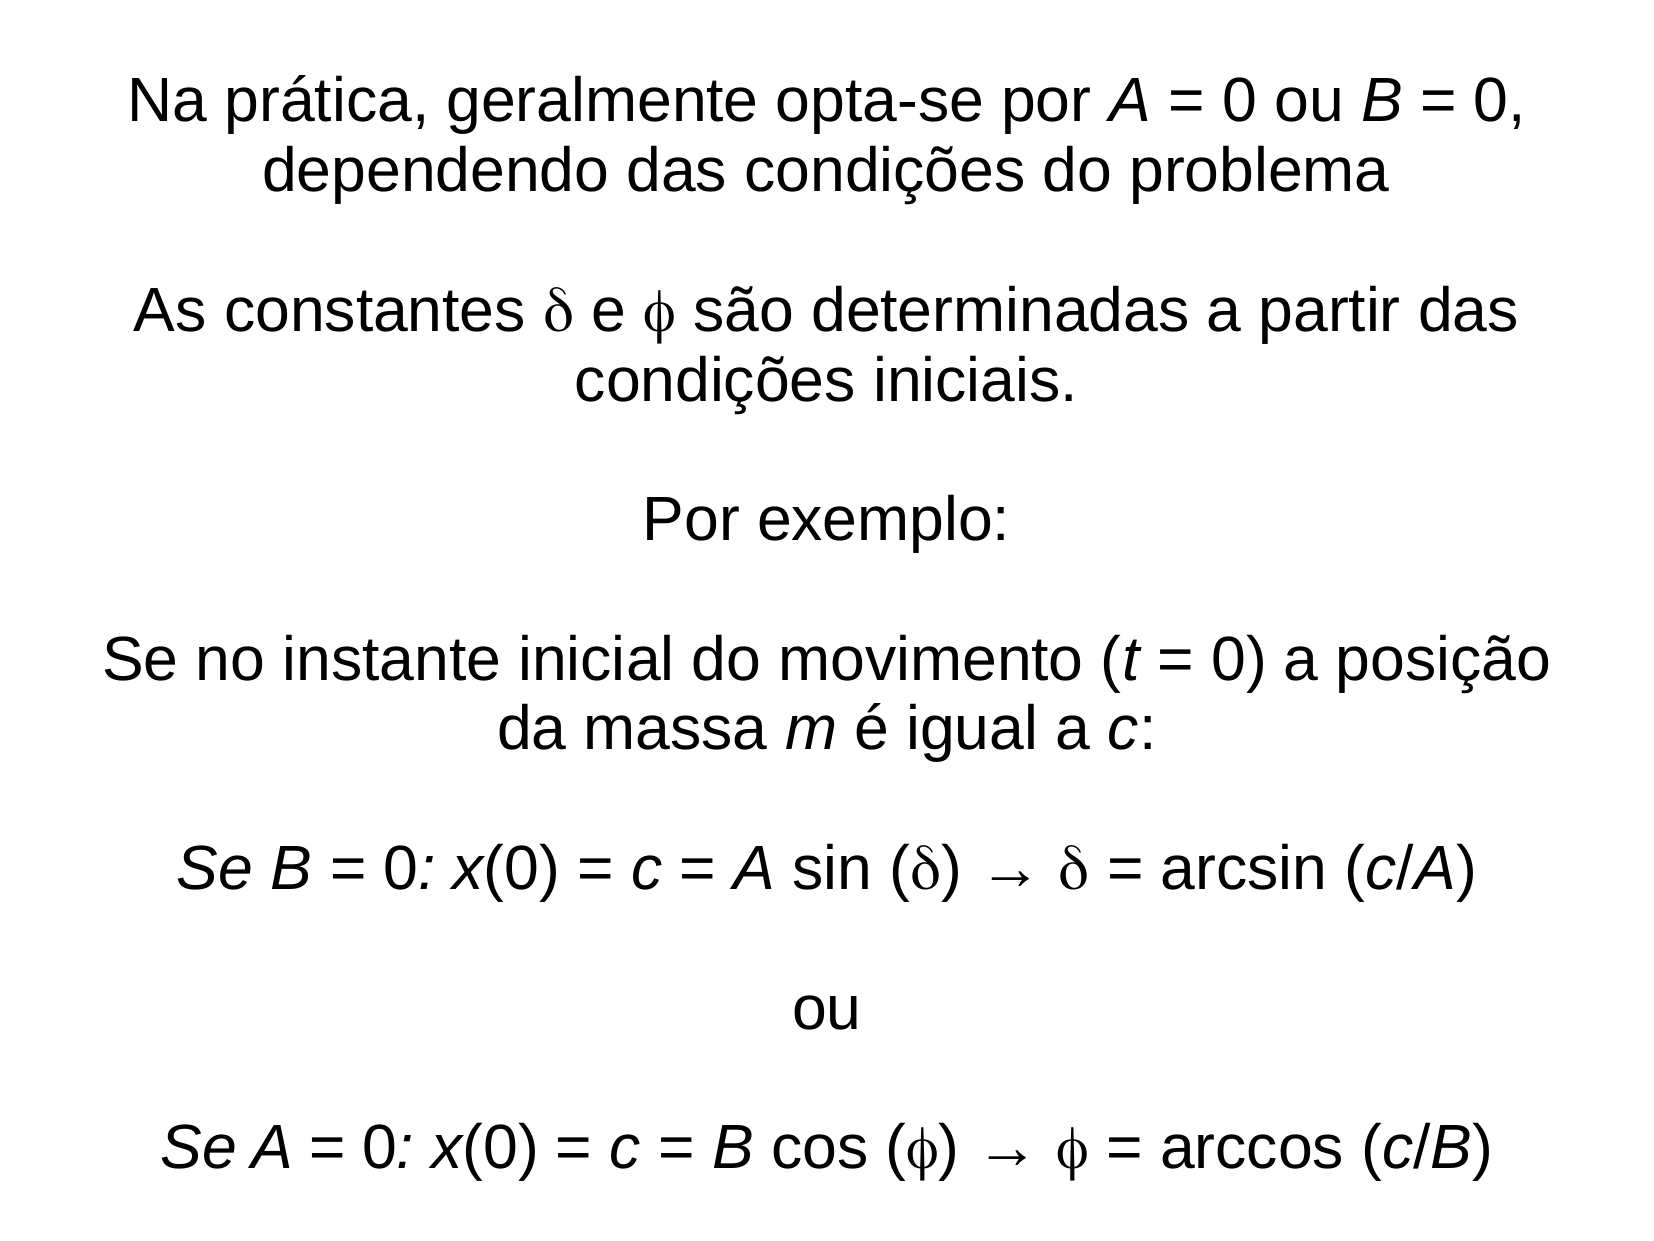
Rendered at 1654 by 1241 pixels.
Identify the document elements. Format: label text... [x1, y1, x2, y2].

subtitle Na prática, geralmente opta-se por A = 0 ou B = 0, dependendo das condições do problema As constantes d e f são determinadas a partir das condições iniciais. Por exemplo: Se no instante inicial do movimento (t = 0) a posição da massa m é igual a c: Se B = 0: x(0) = c = A sin (d) → d = arcsin (c/A) ou Se A = 0: x(0) = c = B cos (f) → f = arccos (c/B) [82, 47, 1571, 1200]
